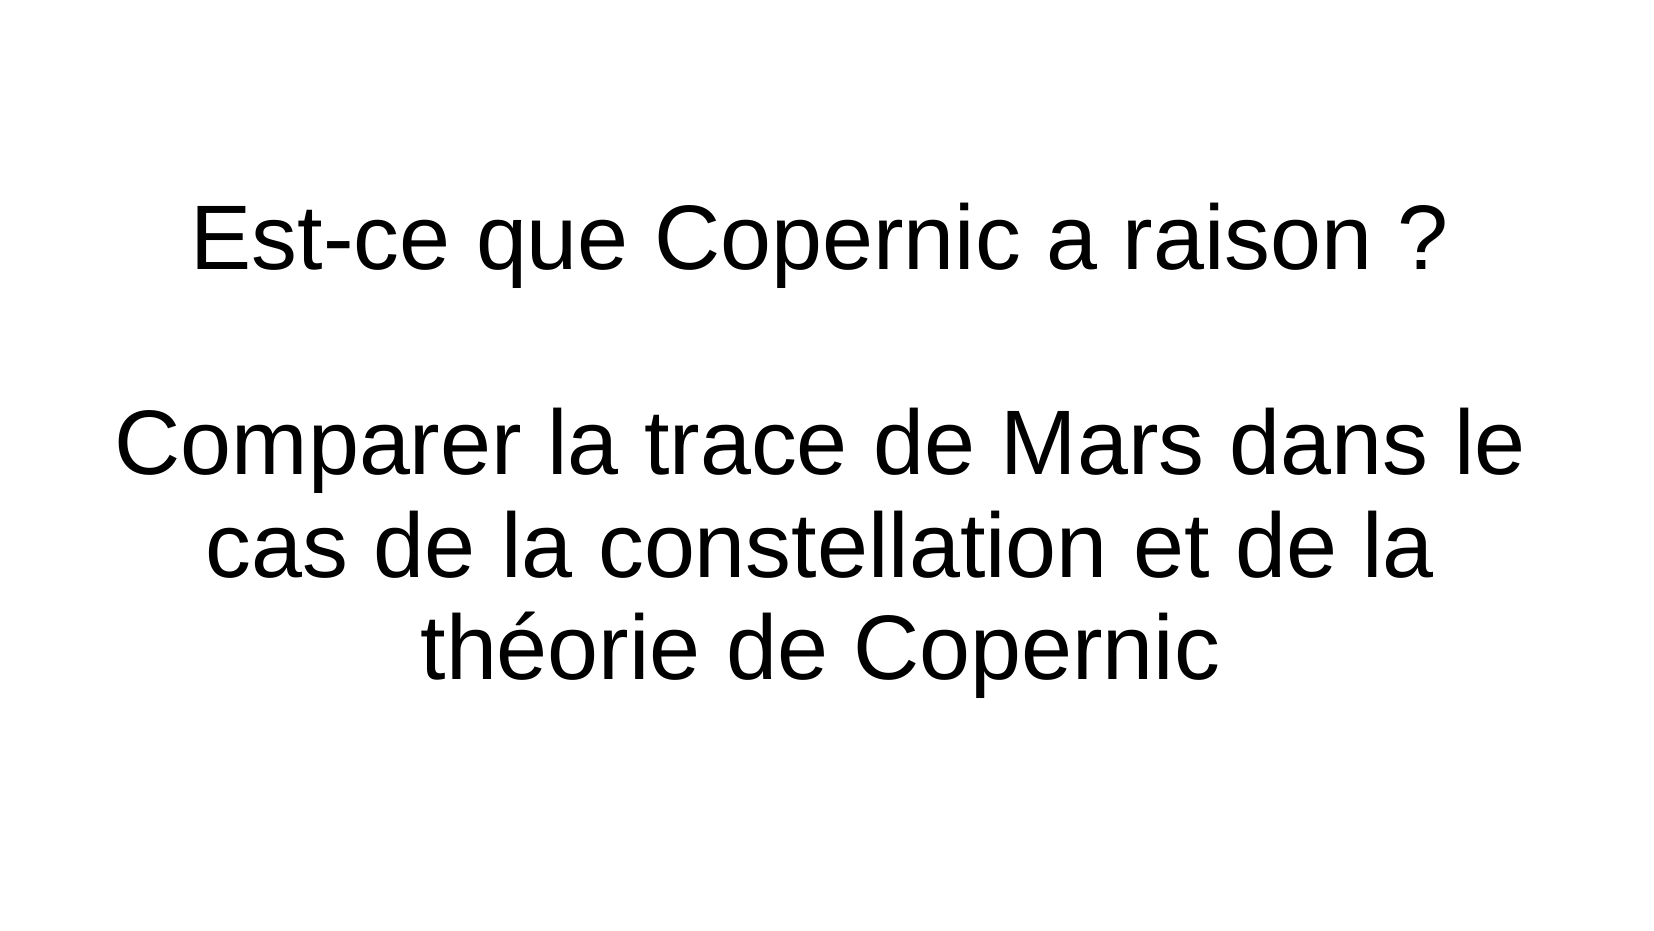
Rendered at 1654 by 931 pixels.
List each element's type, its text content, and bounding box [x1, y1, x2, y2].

title Est-ce que Copernic a raison ? Comparer la trace de Mars dans le cas de la constellation et de la théorie de Copernic [76, 29, 1565, 857]
